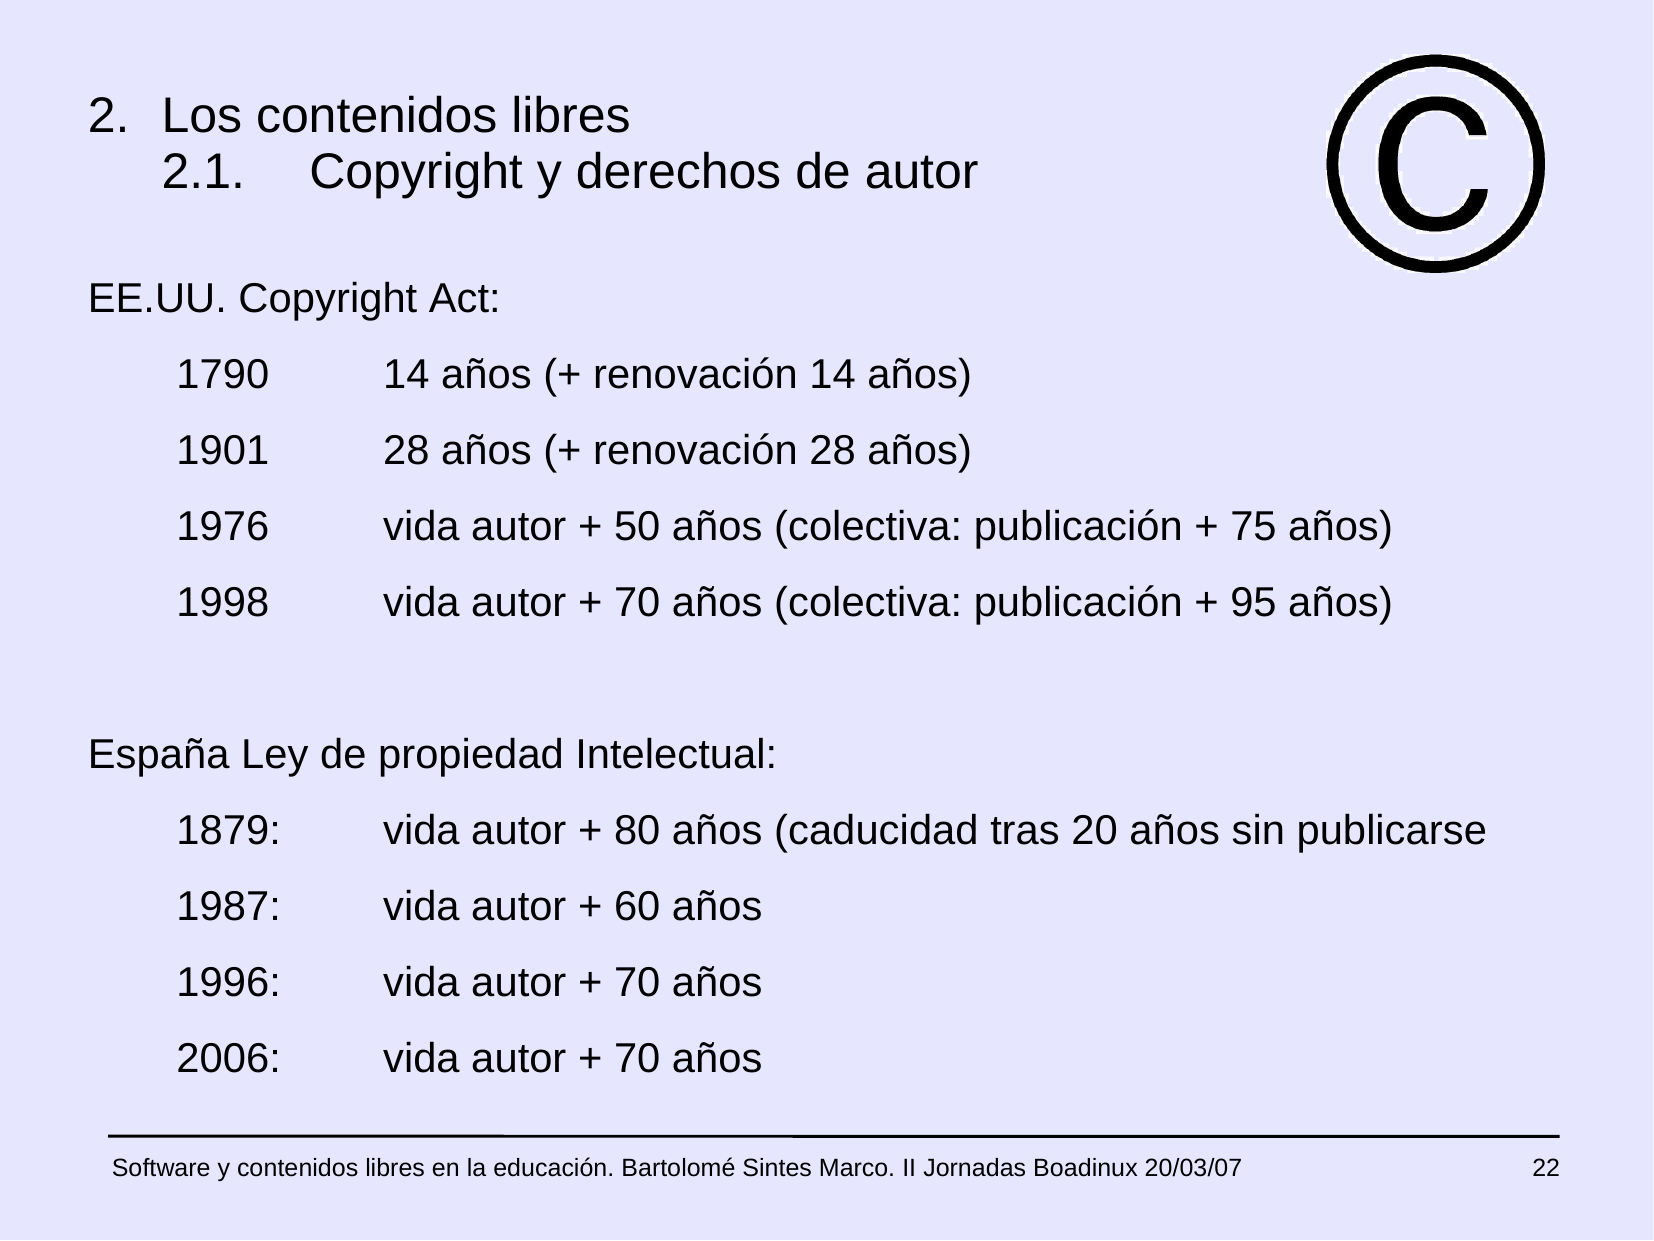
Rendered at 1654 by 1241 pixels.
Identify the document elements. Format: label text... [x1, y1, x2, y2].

picture [1308, 54, 1545, 273]
text_box [428, 159, 435, 216]
text_box 2. Los contenidos libres 2.1. Copyright y derechos de autor EE.UU. Copyright Act: 1790 14 años (+ renovación 14 años) 1901 28 años (+ renovación 28 años) 1976 vida autor + 50 años (colectiva: publicación + 75 años) 1998 vida autor + 70 años (colectiva: publicación + 95 años) España Ley de propiedad Intelectual: 1879: vida autor + 80 años (caducidad tras 20 años sin publicarse 1987: vida autor + 60 años 1996: vida autor + 70 años 2006: vida autor + 70 años [87, 87, 1604, 1086]
